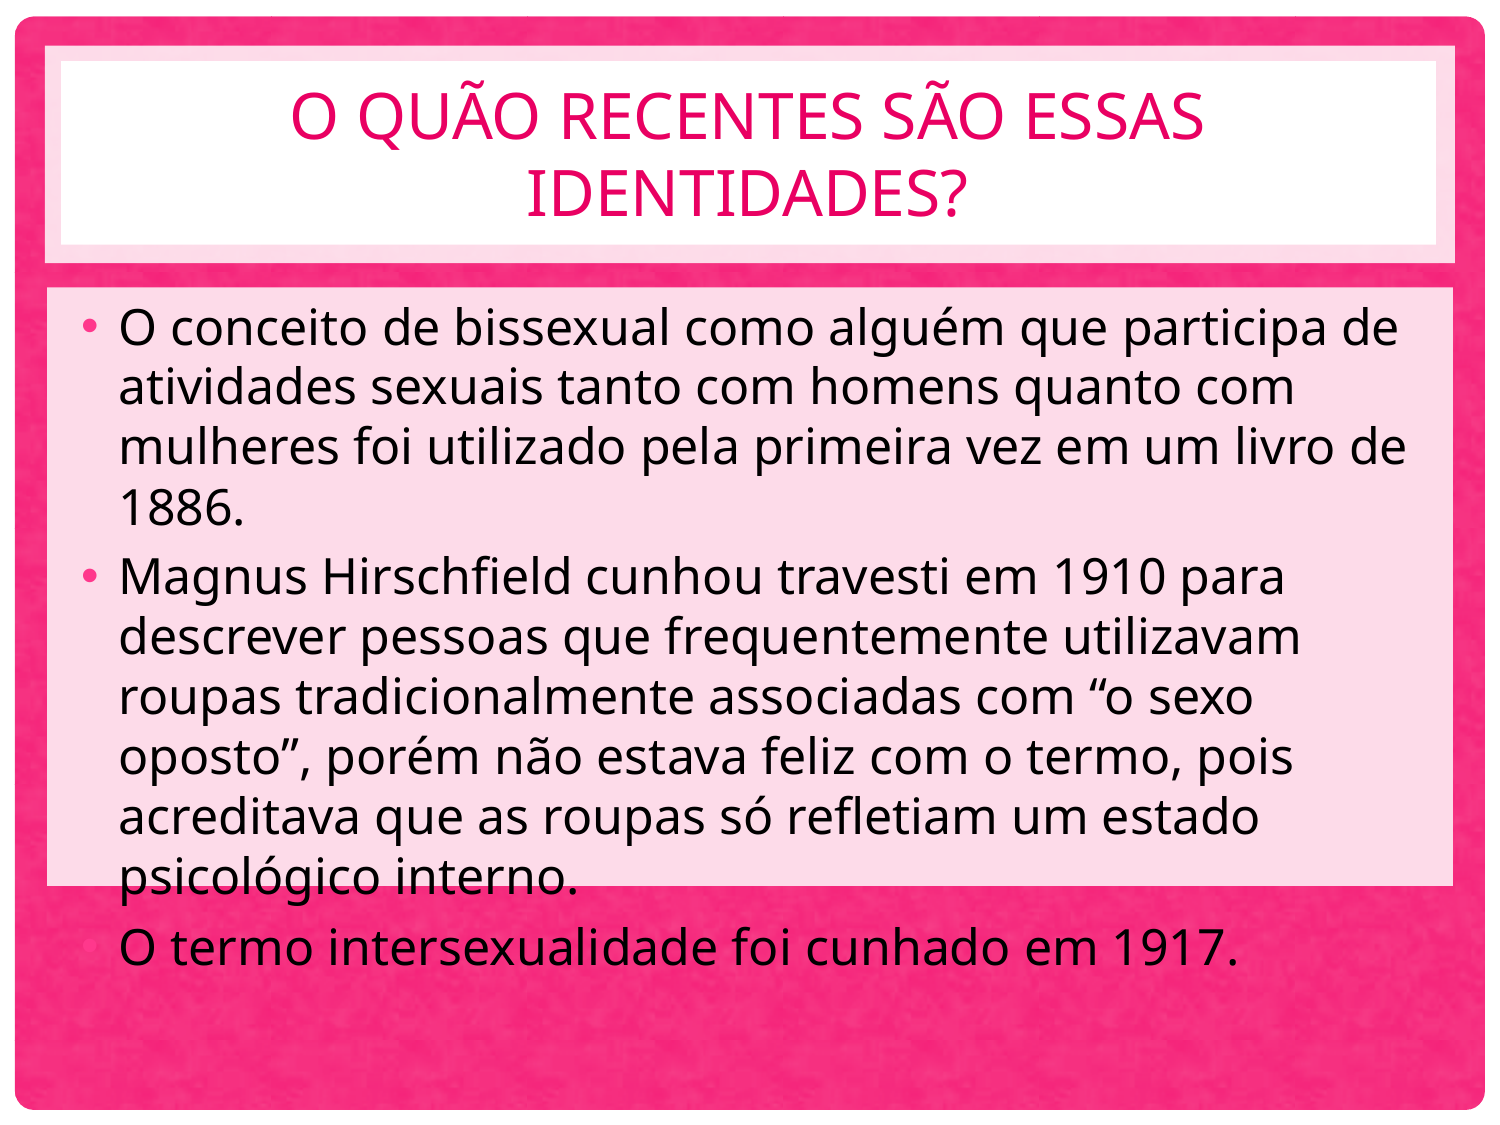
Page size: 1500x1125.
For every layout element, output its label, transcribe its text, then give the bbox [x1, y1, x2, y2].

picture [14, 16, 1485, 1110]
title O quão recentes são essas identidades? [69, 66, 1425, 238]
list O conceito de bissexual como alguém que participa de atividades sexuais tanto com homens quanto com mulheres foi utilizado pela primeira vez em um livro de 1886. Magnus Hirschfield cunhou travesti em 1910 para descrever pessoas que frequentemente utilizavam roupas tradicionalmente associadas com “o sexo oposto”, porém não estava feliz com o termo, pois acreditava que as roupas só refletiam um estado psicológico interno. O termo intersexualidade foi cunhado em 1917. [47, 287, 1453, 886]
